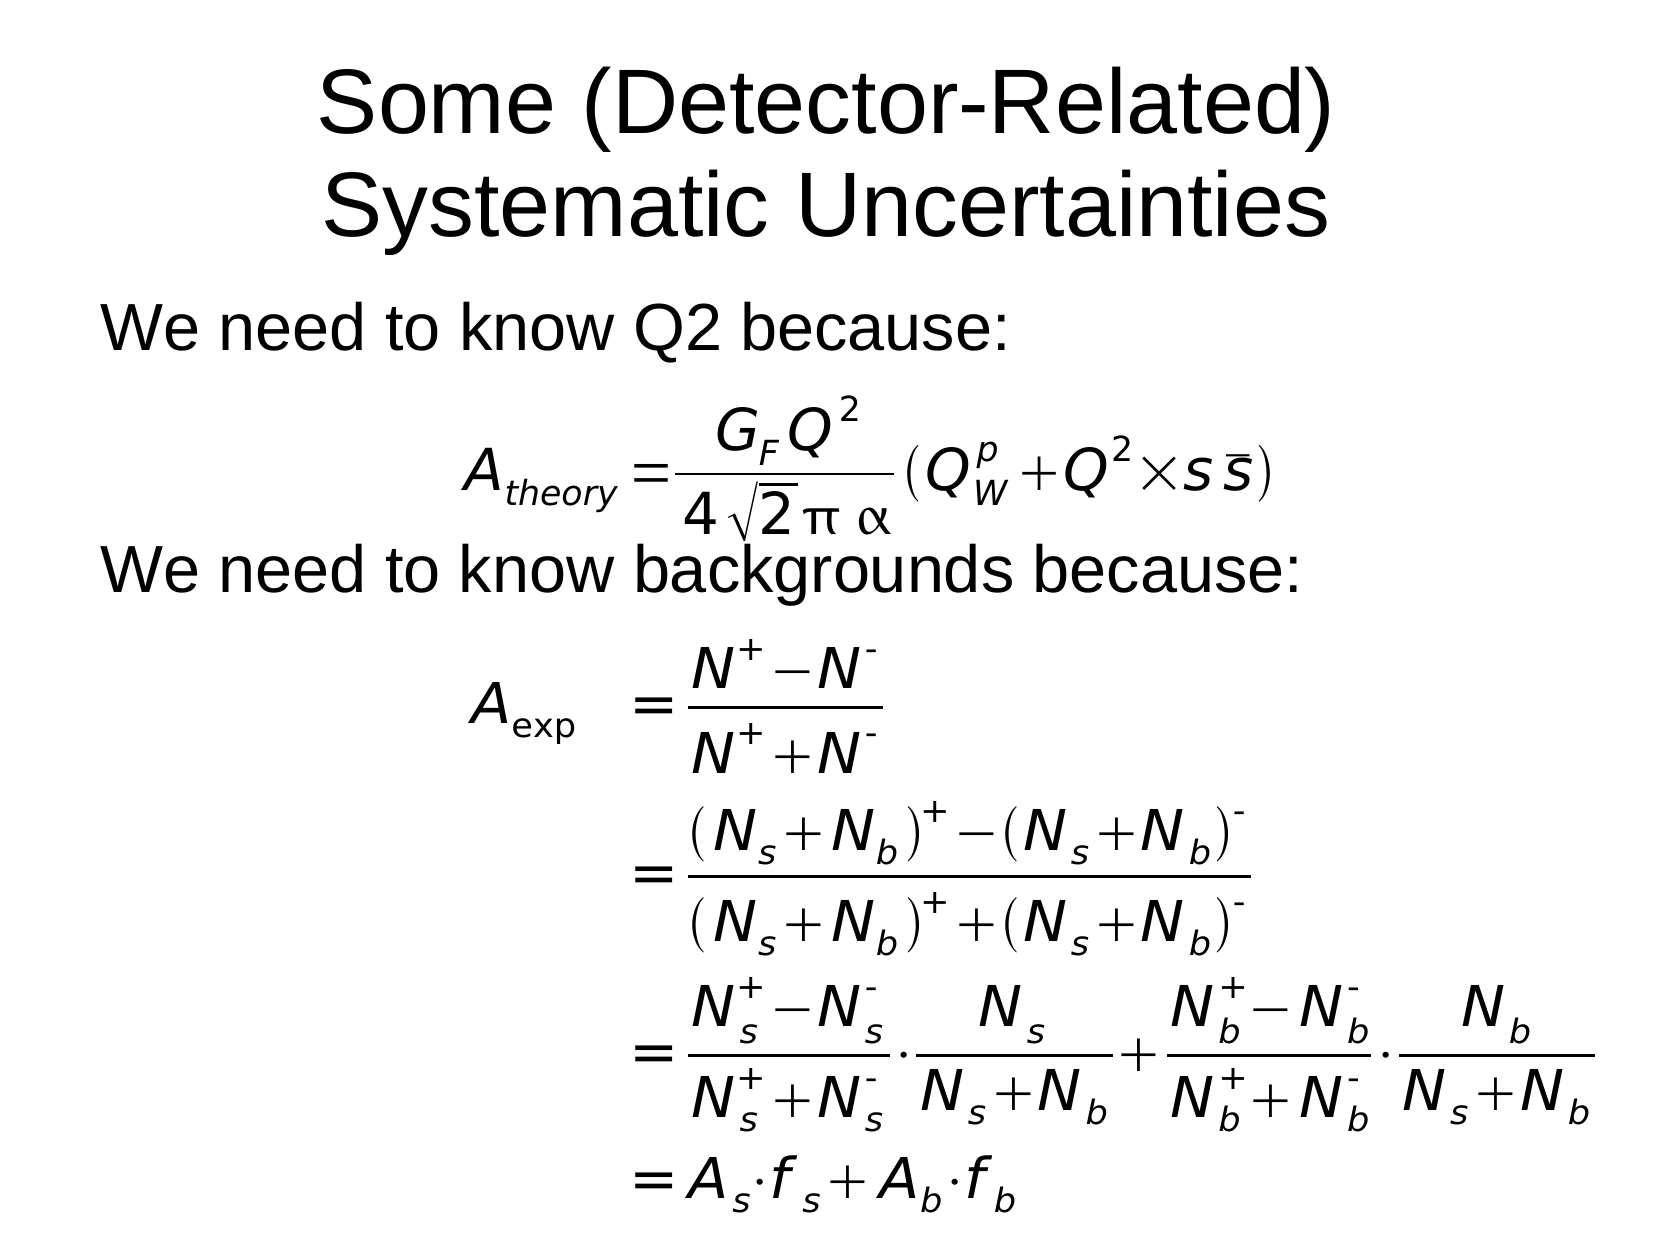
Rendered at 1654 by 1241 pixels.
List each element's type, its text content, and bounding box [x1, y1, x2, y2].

list We need to know Q2 because: [82, 290, 1571, 443]
list We need to know backgrounds because: [82, 532, 1571, 686]
chart [448, 625, 1611, 1221]
chart [442, 389, 1289, 550]
title Some (Detector-Related) Systematic Uncertainties [82, 16, 1571, 290]
